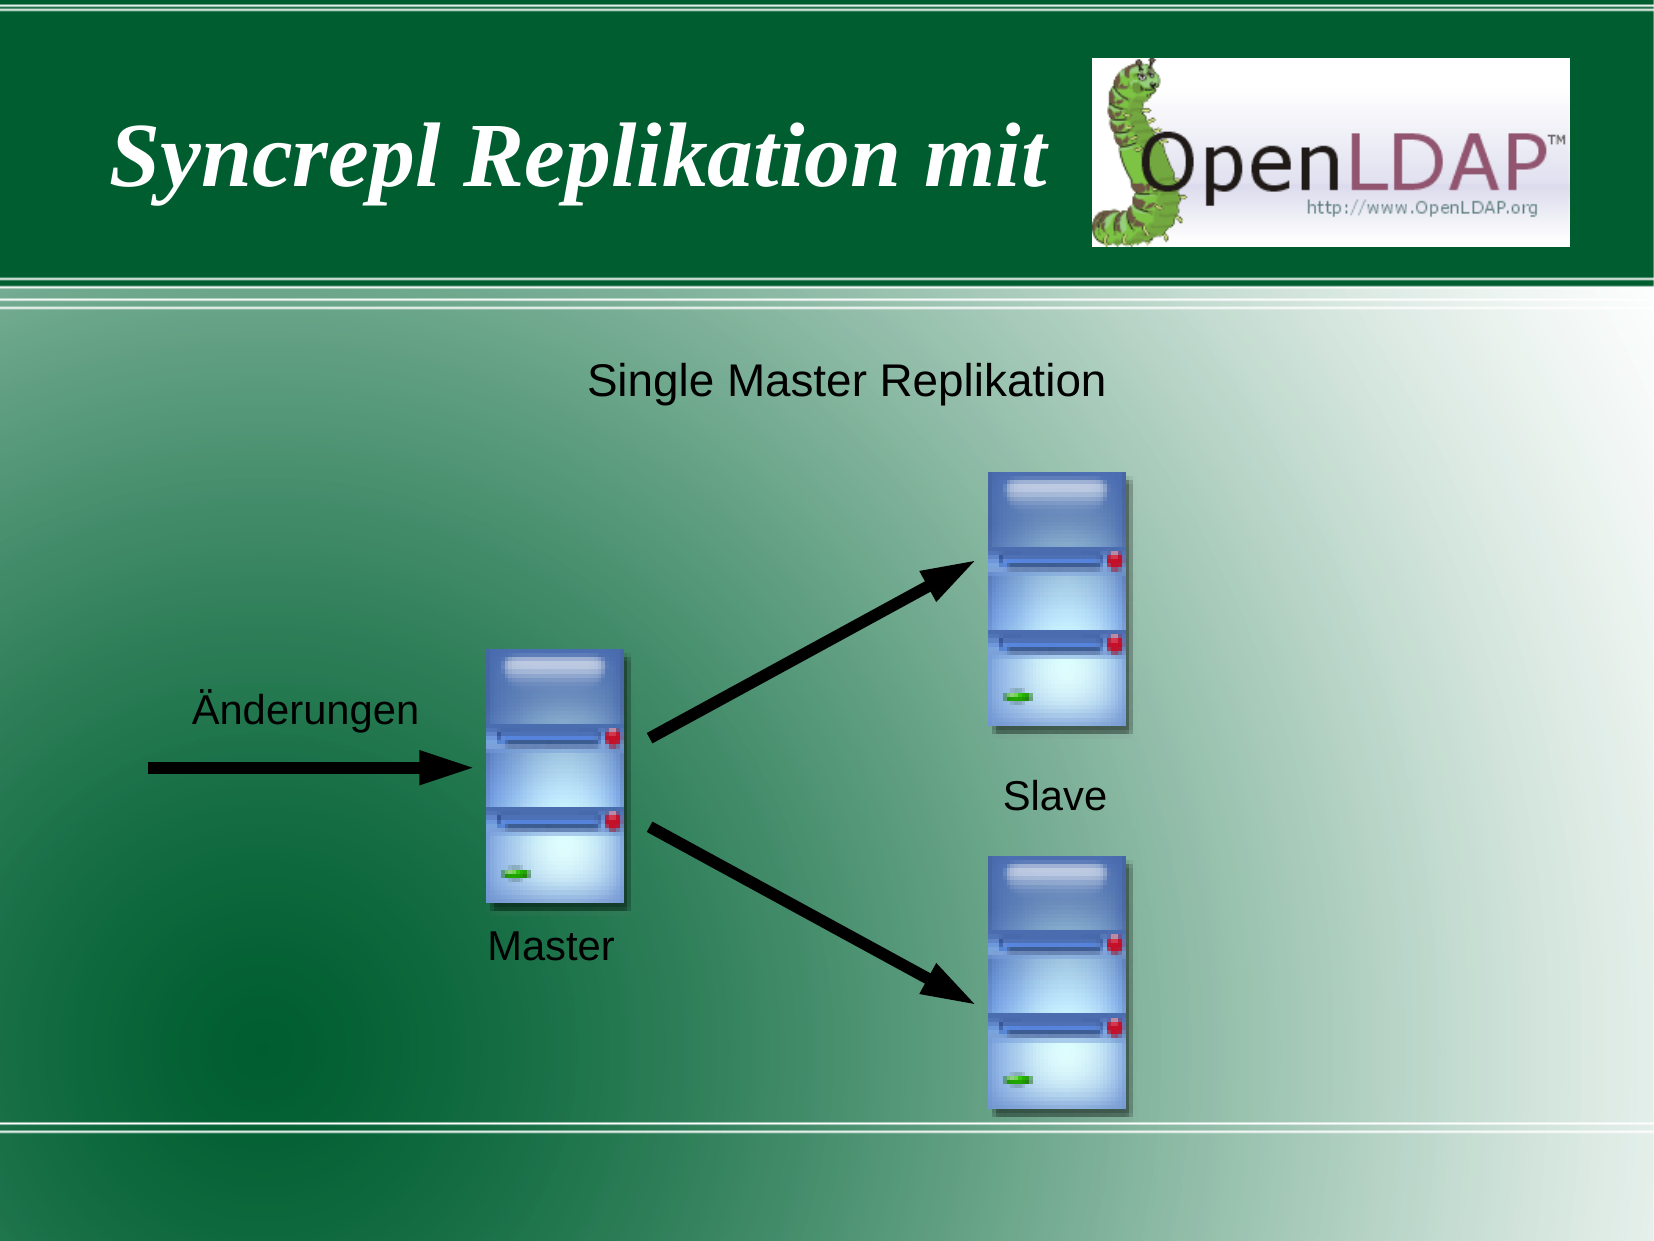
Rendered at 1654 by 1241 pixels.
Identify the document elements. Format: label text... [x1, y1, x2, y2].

text_box Master [472, 915, 630, 977]
title Syncrepl Replikation mit [29, 59, 1152, 252]
picture [0, 0, 1654, 1241]
text_box Single Master Replikation [572, 347, 1123, 414]
text_box Änderungen [177, 679, 447, 741]
text_box Slave [988, 765, 1123, 827]
list [82, 337, 1571, 1037]
